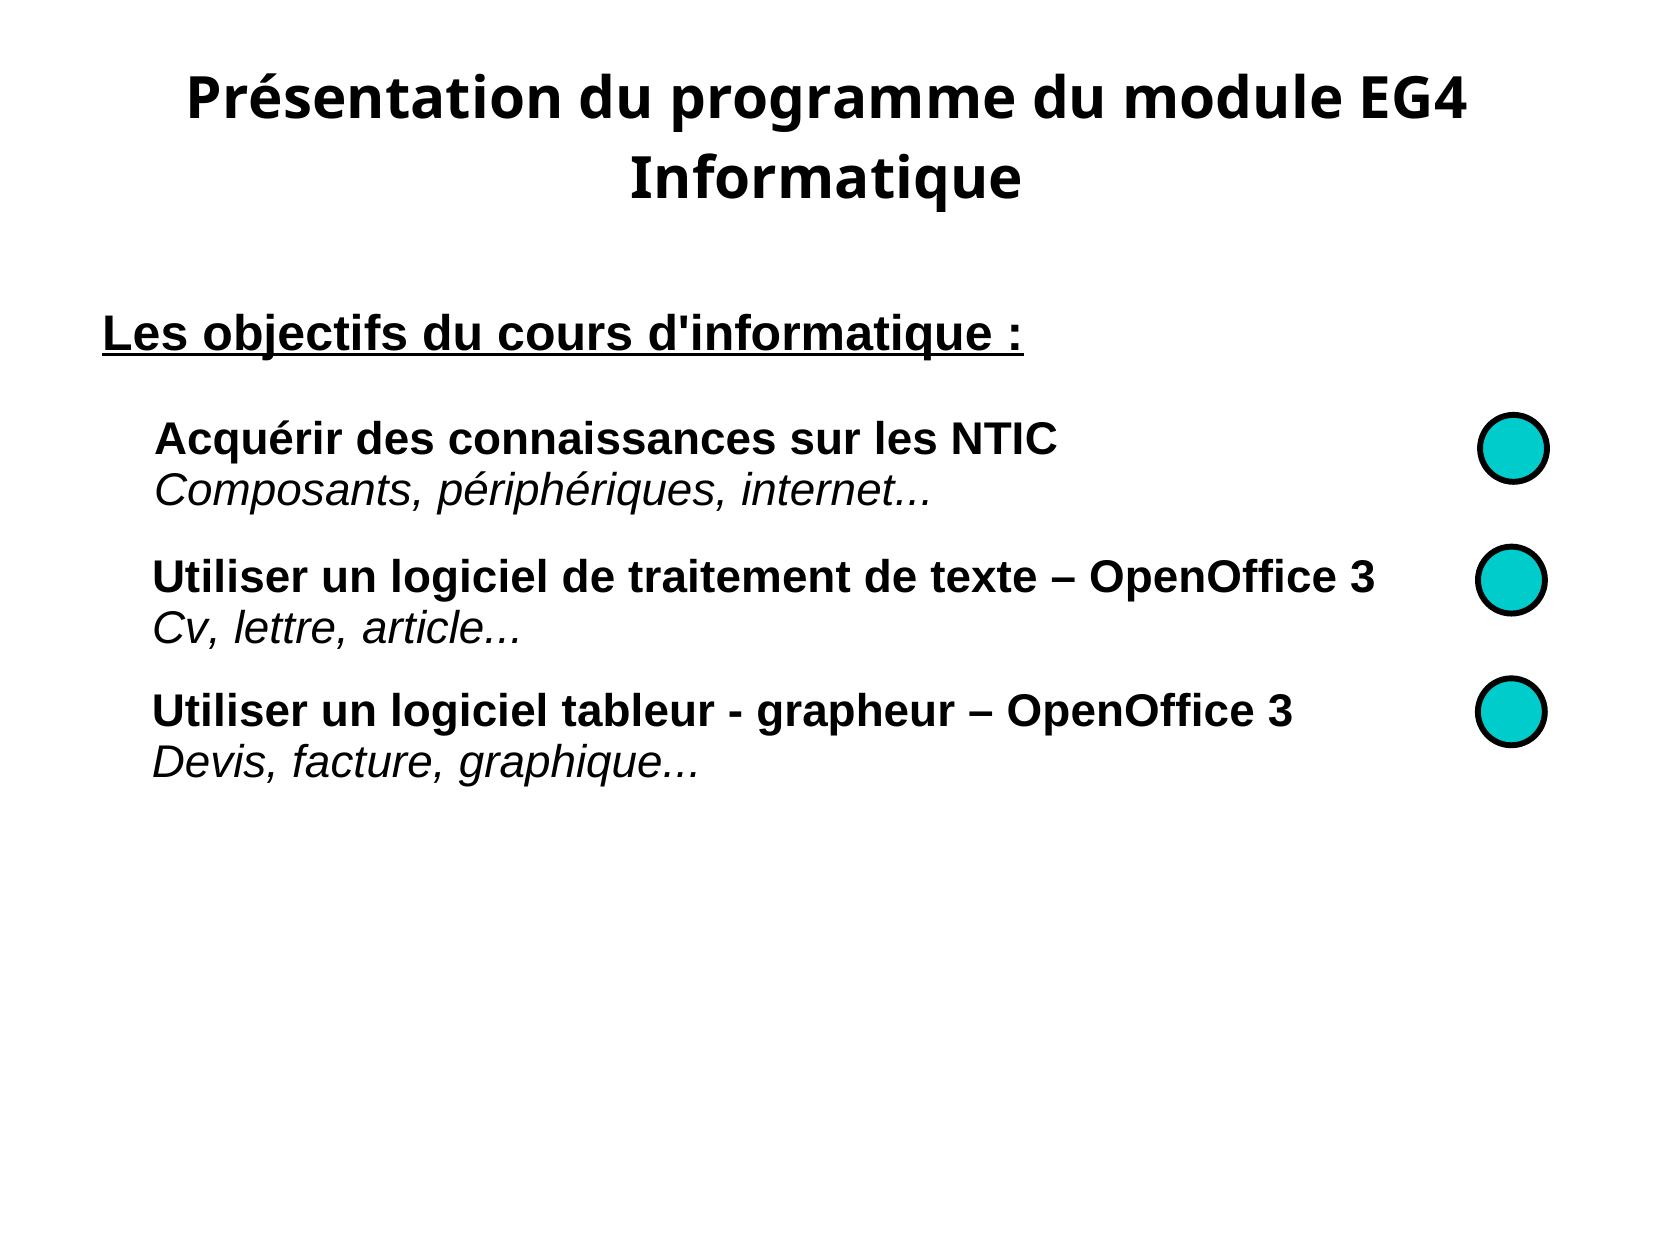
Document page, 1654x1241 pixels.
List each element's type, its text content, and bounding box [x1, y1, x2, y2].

text_box Utiliser un logiciel de traitement de texte – OpenOffice 3 Cv, lettre, article... [152, 551, 1427, 655]
text_box Acquérir des connaissances sur les NTIC Composants, périphériques, internet... [154, 412, 1311, 516]
text_box Présentation du programme du module EG4 Informatique [39, 56, 1615, 219]
text_box [1477, 546, 1545, 614]
text_box [1480, 414, 1548, 482]
text_box [1477, 678, 1545, 746]
text_box Utiliser un logiciel tableur - grapheur – OpenOffice 3 Devis, facture, graphique... [151, 684, 1347, 789]
text_box Les objectifs du cours d'informatique : [102, 304, 1568, 583]
